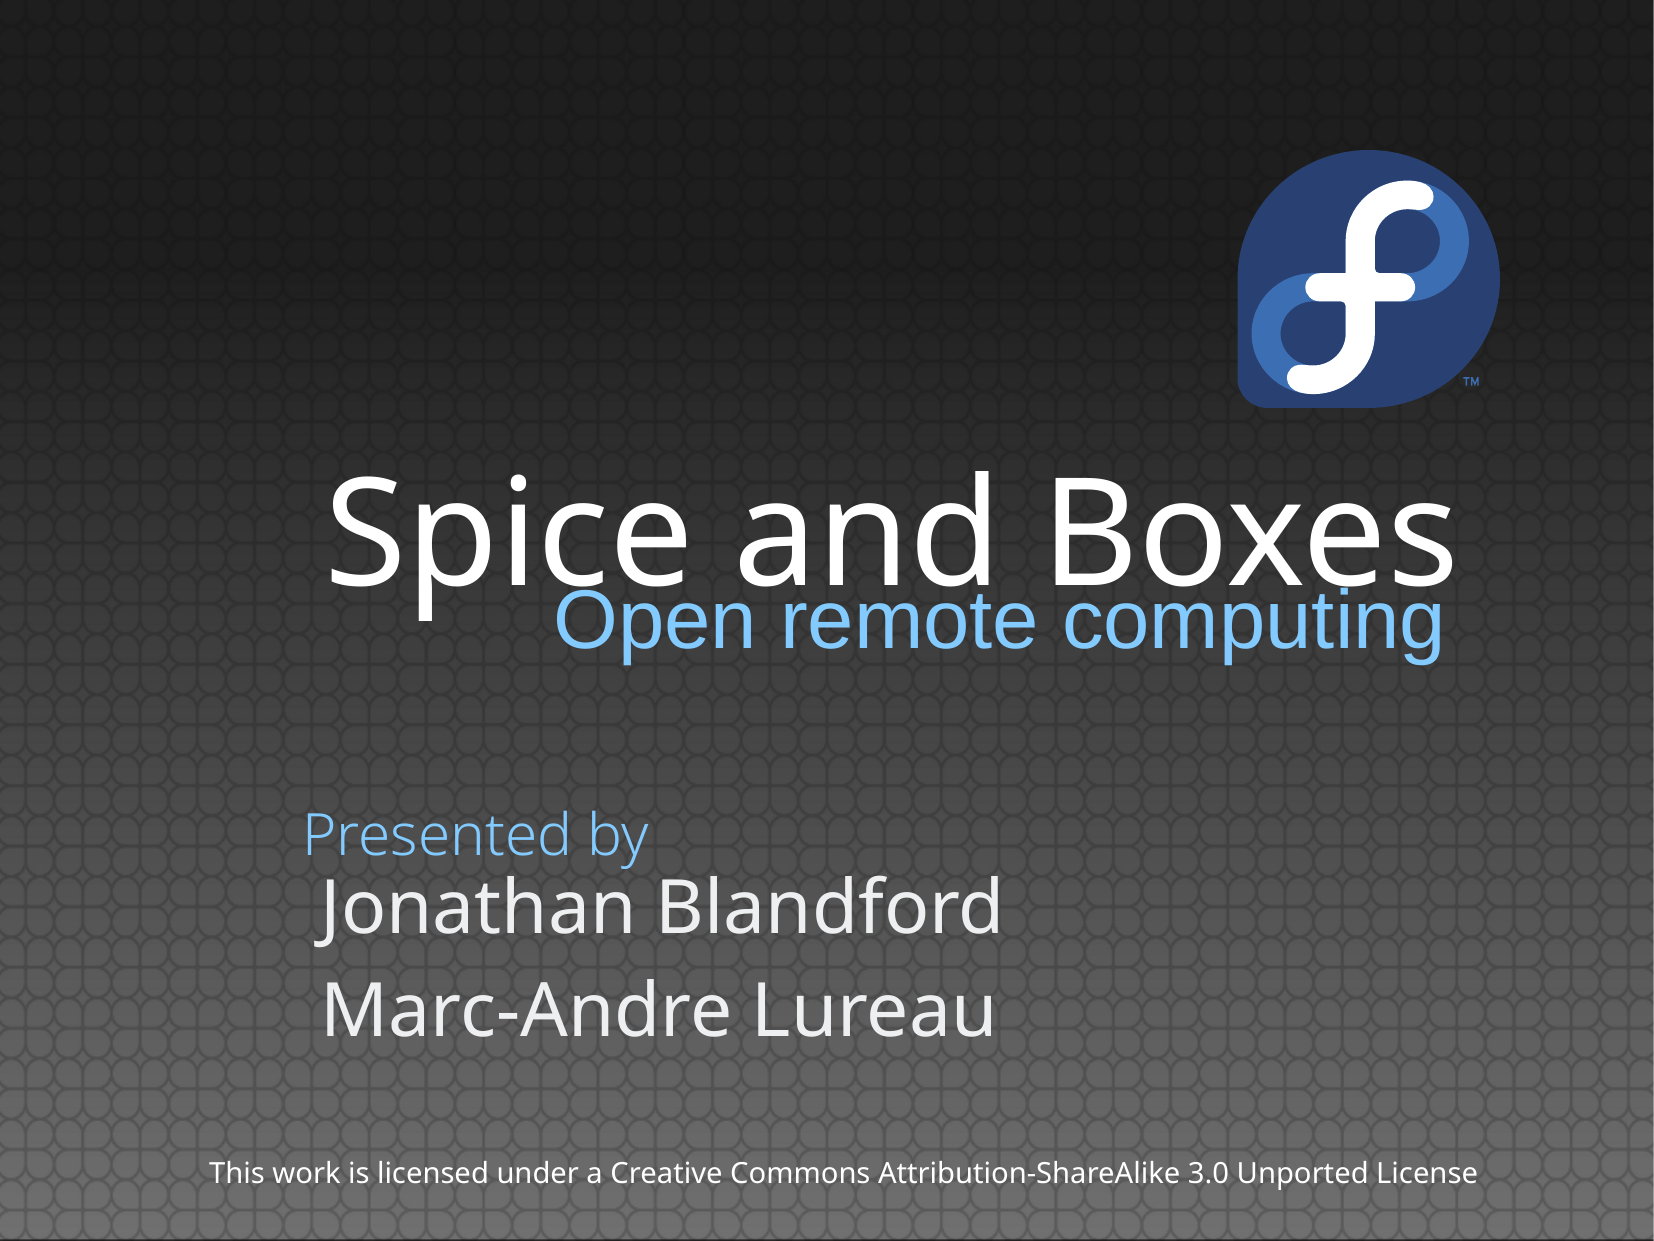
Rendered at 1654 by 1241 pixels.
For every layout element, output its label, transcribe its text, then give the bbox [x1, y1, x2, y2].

text_box This work is licensed under a Creative Commons Attribution-ShareAlike 3.0 Unported License [218, 1144, 1470, 1215]
picture [0, 0, 1654, 1241]
text_box Jonathan Blandford Marc-Andre Lureau [305, 846, 1057, 1036]
subtitle Open remote computing [100, 608, 1447, 667]
text_box Presented by [287, 785, 699, 869]
text_box Spice and Boxes [37, 417, 1475, 608]
